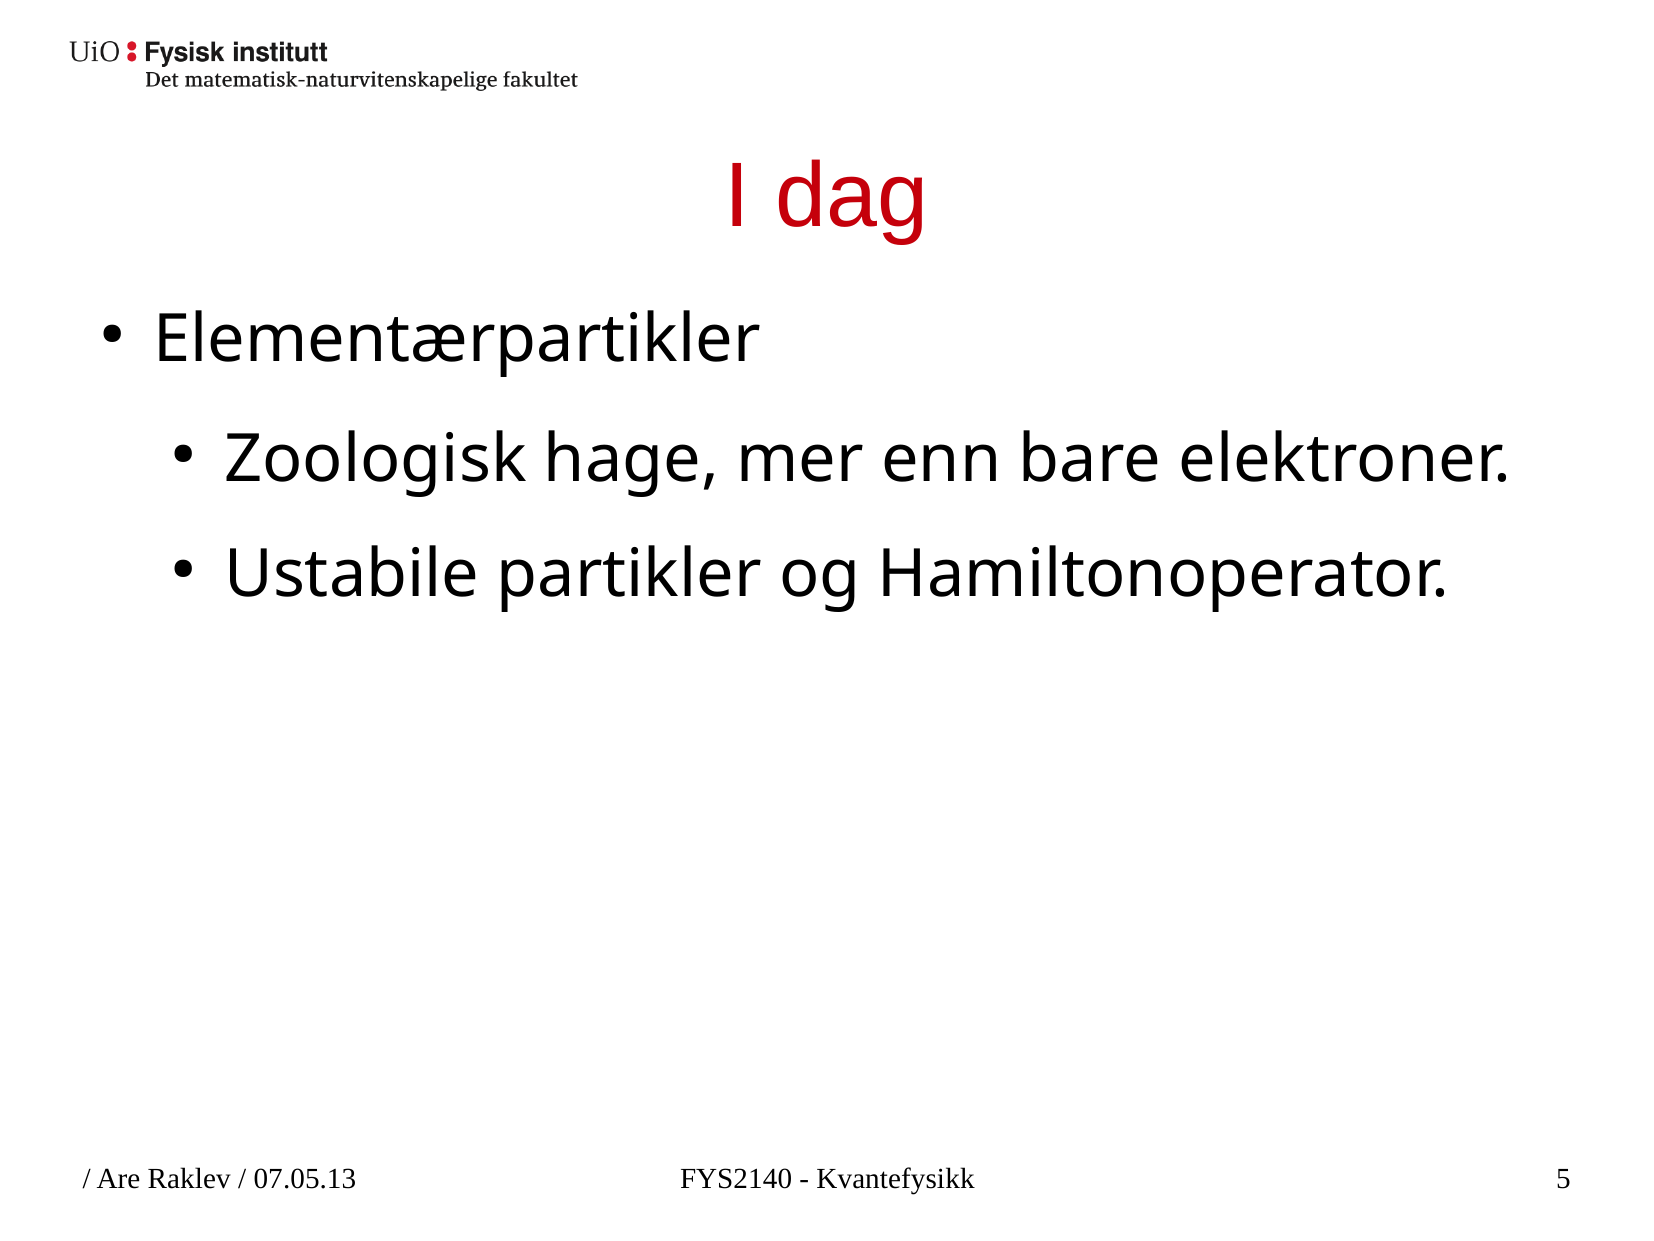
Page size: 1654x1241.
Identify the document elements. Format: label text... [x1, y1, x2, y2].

picture [68, 37, 581, 93]
list Elementærpartikler Zoologisk hage, mer enn bare elektroner. Ustabile partikler og Hamiltonoperator. [82, 290, 1613, 1094]
title I dag [82, 90, 1571, 290]
